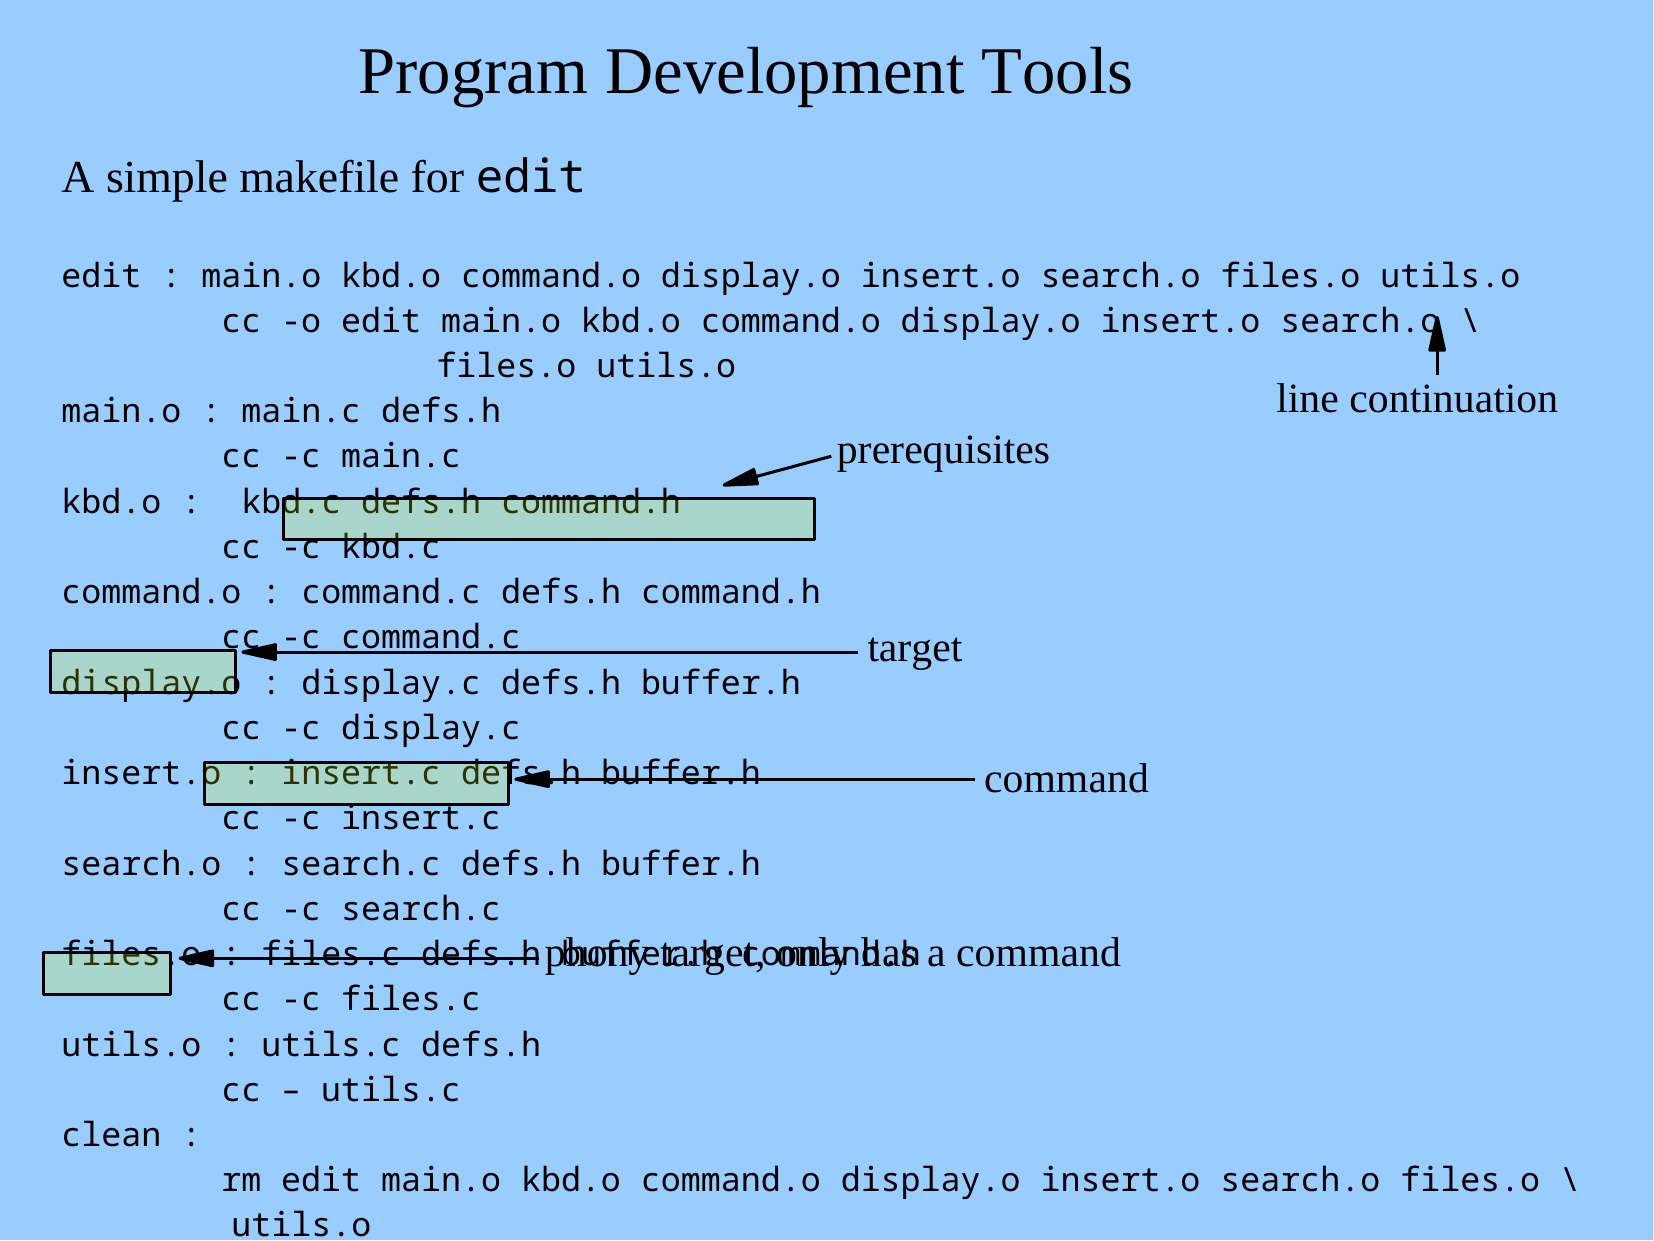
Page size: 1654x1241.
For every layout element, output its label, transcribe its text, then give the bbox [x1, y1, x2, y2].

text_box [283, 498, 815, 540]
text_box A simple makefile for edit edit : main.o kbd.o command.o display.o insert.o search.o files.o utils.o cc -o edit main.o kbd.o command.o display.o insert.o search.o \ files.o utils.o main.o : main.c defs.h cc -c main.c kbd.o : kbd.c defs.h command.h cc -c kbd.c command.o : command.c defs.h command.h cc -c command.c display.o : display.c defs.h buffer.h cc -c display.c insert.o : insert.c defs.h buffer.h cc -c insert.c search.o : search.c defs.h buffer.h cc -c search.c files.o : files.c defs.h buffer.h command.h cc -c files.c utils.o : utils.c defs.h cc – utils.c clean : rm edit main.o kbd.o command.o display.o insert.o search.o files.o \ utils.o [61, 143, 1599, 1145]
text_box prerequisites [835, 425, 1053, 475]
text_box line continuation [1275, 373, 1561, 423]
text_box [204, 762, 509, 805]
text_box [50, 650, 236, 693]
text_box target [865, 622, 965, 672]
text_box command [982, 753, 1151, 803]
text_box phony target, only has a command [543, 927, 1124, 977]
text_box [43, 952, 171, 995]
text_box Program Development Tools [358, 34, 1153, 109]
